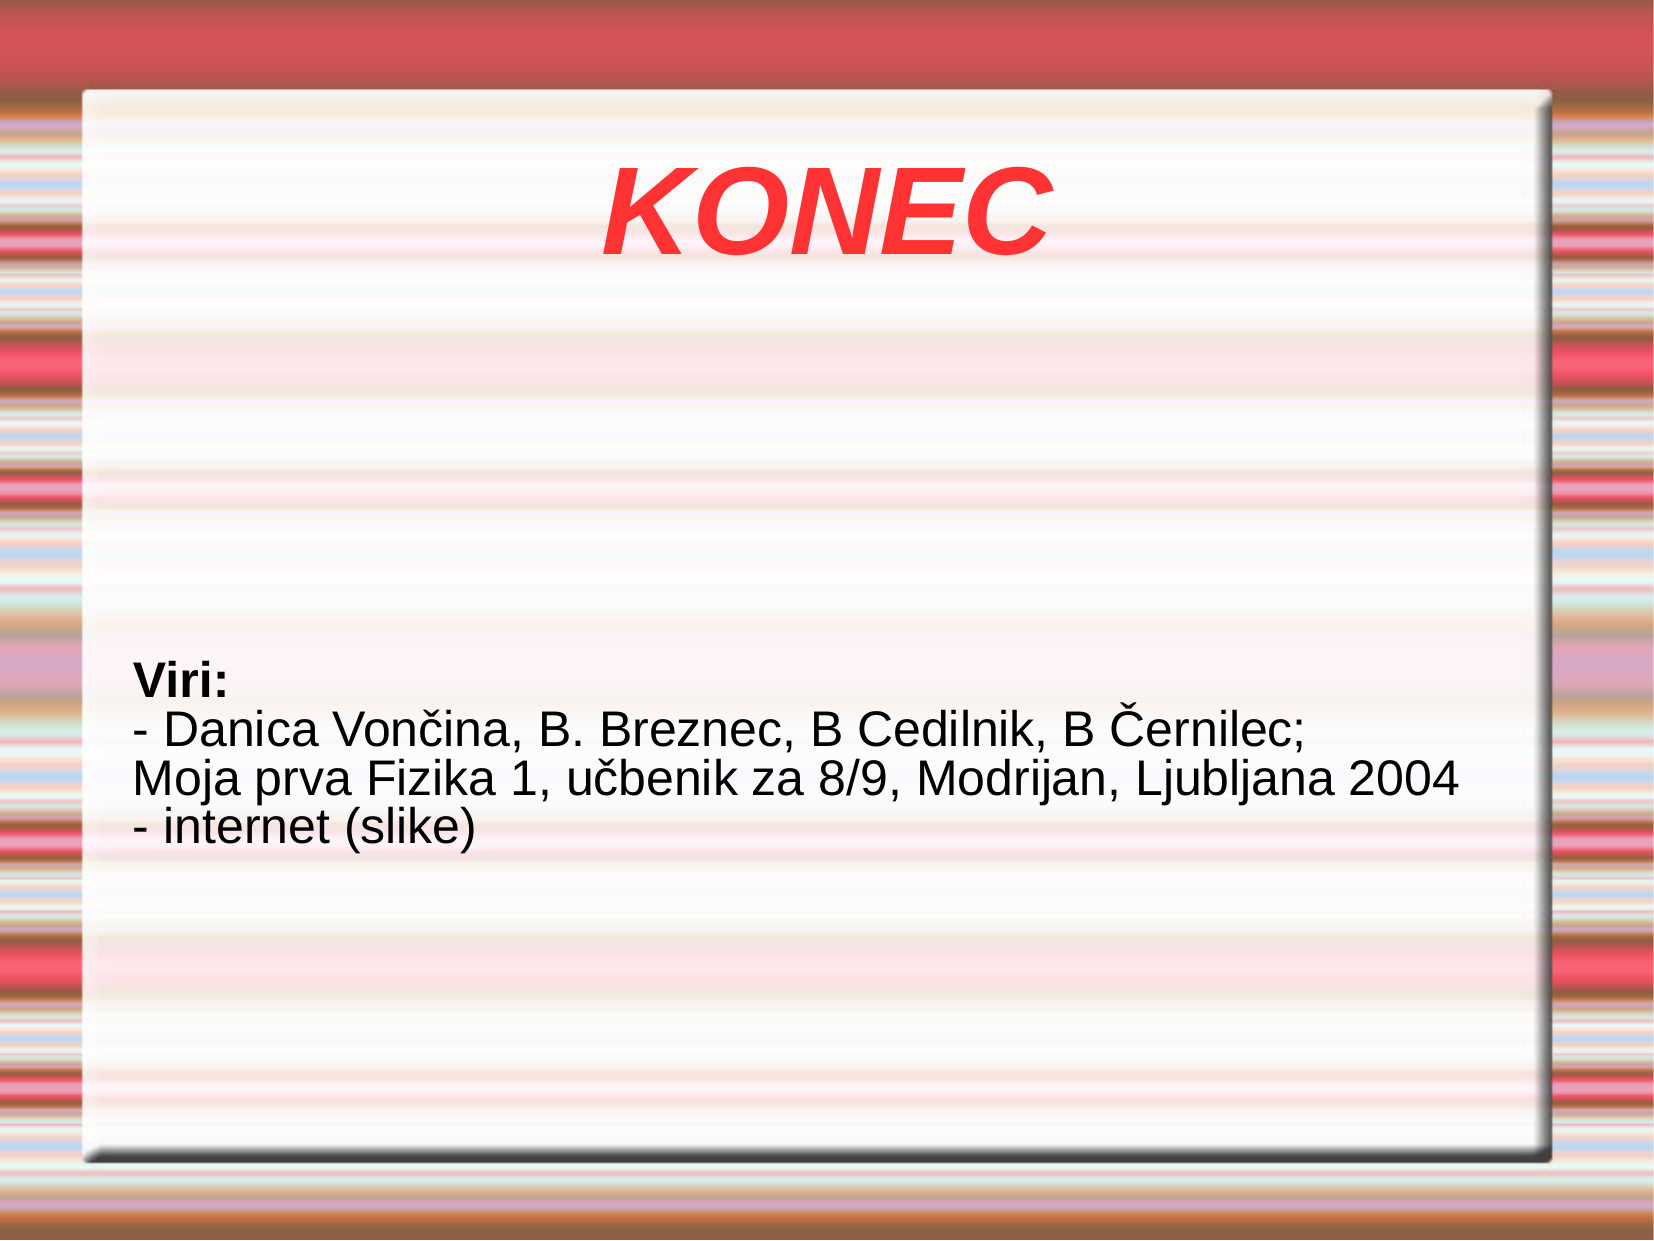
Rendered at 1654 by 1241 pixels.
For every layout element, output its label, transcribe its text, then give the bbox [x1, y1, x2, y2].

picture [0, 0, 1654, 1240]
title KONEC [121, 114, 1534, 322]
text_box Viri: - Danica Vončina, B. Breznec, B Cedilnik, B Černilec; Moja prva Fizika 1, učbenik za 8/9, Modrijan, Ljubljana 2004 - internet (slike) [118, 651, 1477, 861]
